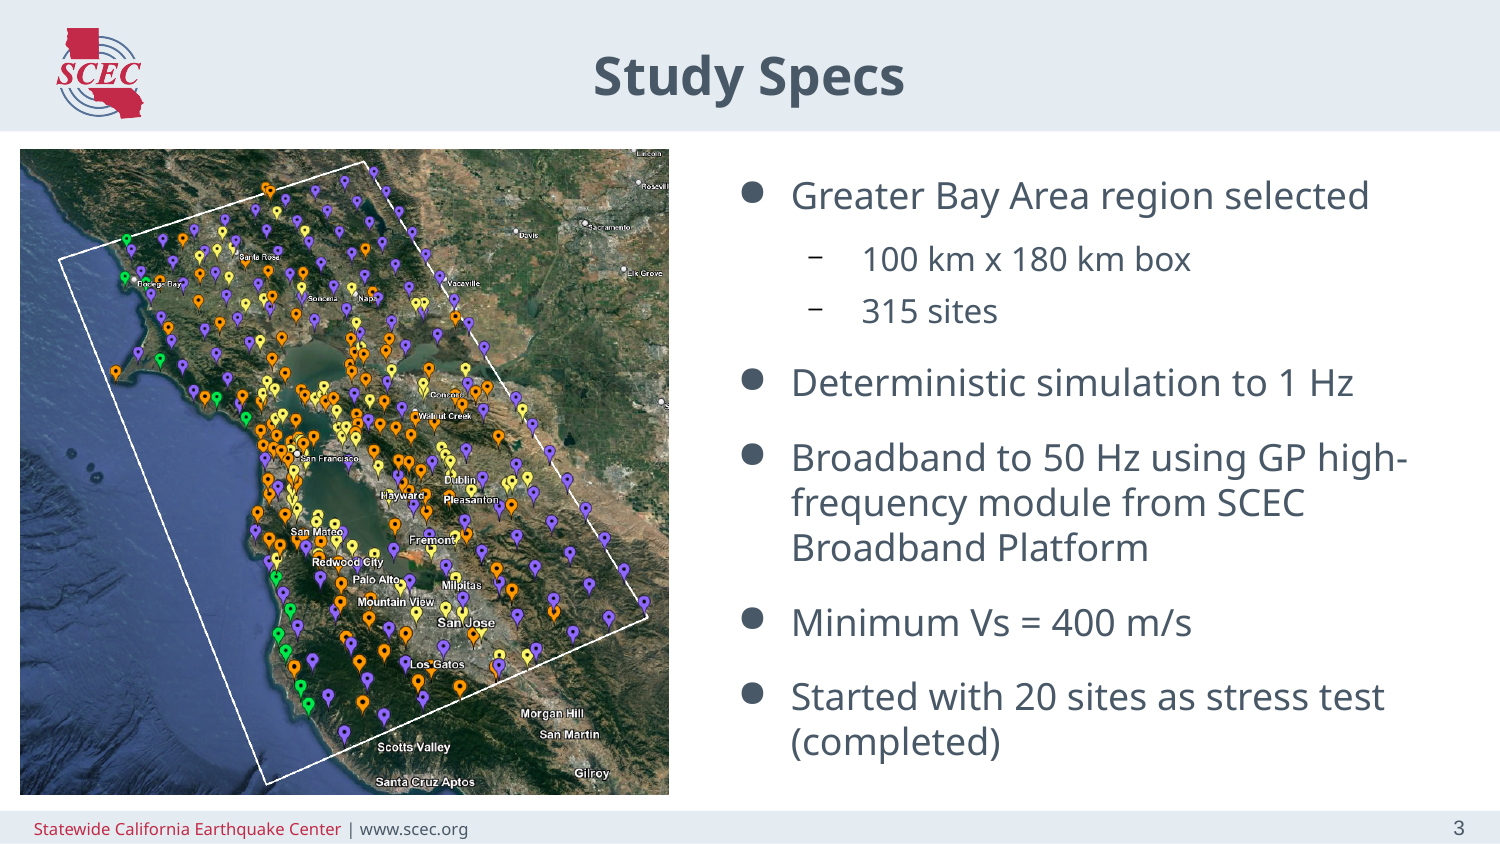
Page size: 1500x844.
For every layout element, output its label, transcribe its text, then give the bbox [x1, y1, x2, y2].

list Greater Bay Area region selected 100 km x 180 km box 315 sites Deterministic simulation to 1 Hz Broadband to 50 Hz using GP high-frequency module from SCEC Broadband Platform Minimum Vs = 400 m/s Started with 20 sites as stress test (completed) [705, 150, 1449, 781]
picture [56, 28, 144, 119]
slide_number <number> [1389, 811, 1480, 844]
text_box Statewide California Earthquake Center | www.scec.org [18, 811, 524, 844]
title Study Specs [173, 26, 1327, 121]
picture [20, 149, 669, 796]
